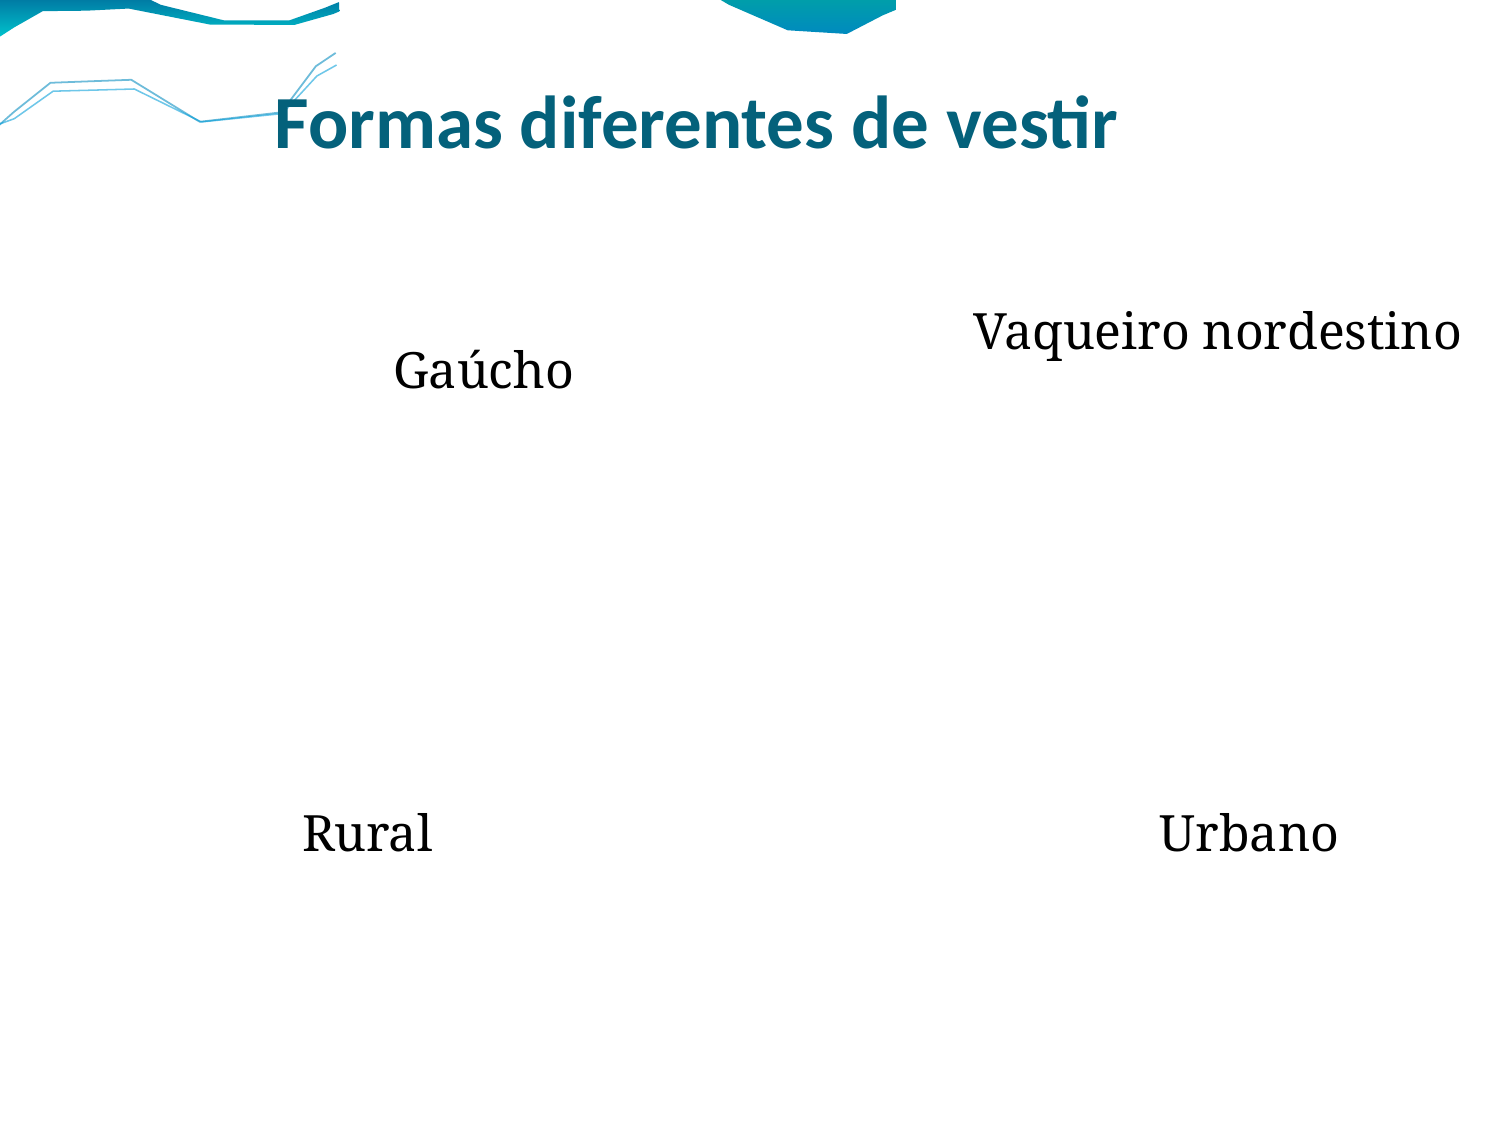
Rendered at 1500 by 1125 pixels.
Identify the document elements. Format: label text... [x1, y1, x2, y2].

title Formas diferentes de vestir [90, 66, 1321, 254]
list Gaúcho Rural Urbano [171, 237, 1466, 1025]
text_box Vaqueiro nordestino [910, 229, 1500, 370]
